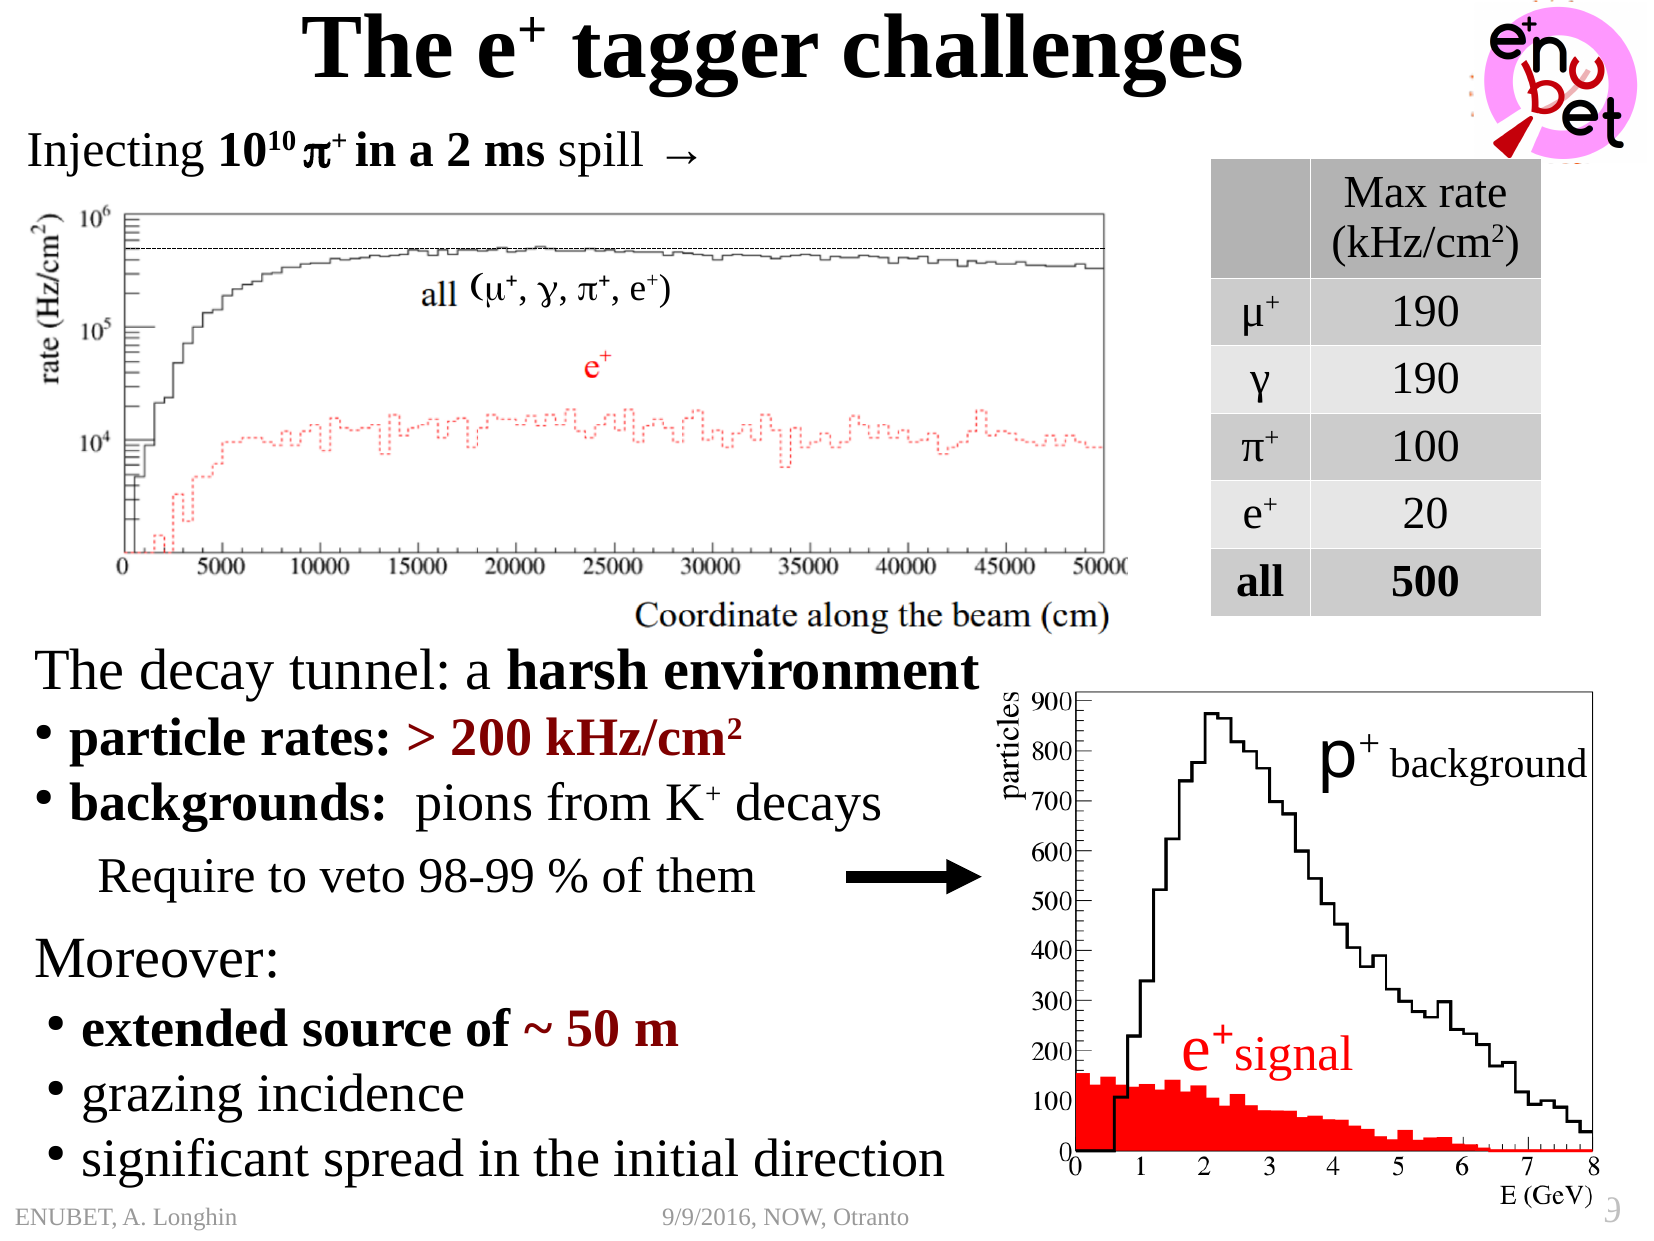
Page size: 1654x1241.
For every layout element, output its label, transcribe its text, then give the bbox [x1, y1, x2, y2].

table_cell γ [1211, 346, 1310, 413]
text_box extended source of ~ 50 m grazing incidence significant spread in the initial direction [31, 939, 1649, 1196]
text_box Moreover: [19, 912, 421, 992]
text_box The e+ tagger challenges [100, 0, 1447, 110]
table_cell π+ [1211, 414, 1310, 480]
table_cell 500 [1311, 549, 1541, 616]
table_header Max rate (kHz/cm2) [1311, 159, 1541, 278]
picture [13, 194, 1128, 639]
table_cell all [1211, 549, 1310, 616]
picture [993, 1196, 1608, 1213]
table_cell μ+ [1211, 279, 1310, 345]
picture [1463, 0, 1653, 164]
table_cell 190 [1311, 346, 1541, 413]
table_header [1211, 159, 1310, 278]
picture [993, 675, 1608, 939]
text_box (m+, g, p+, e+) [454, 259, 697, 324]
text_box The decay tunnel: a harsh environment particle rates: > 200 kHz/cm2 backgrounds: pions from K+ decays [19, 639, 1047, 880]
table_cell e+ [1211, 481, 1310, 548]
text_box Injecting 1010 p+ in a 2 ms spill → [11, 114, 922, 196]
table_cell 100 [1311, 414, 1541, 480]
text_box Require to veto 98-99 % of them [82, 835, 805, 912]
table_cell 20 [1311, 481, 1541, 548]
table_cell 190 [1311, 279, 1541, 345]
text_box p+ background [1302, 703, 1632, 812]
